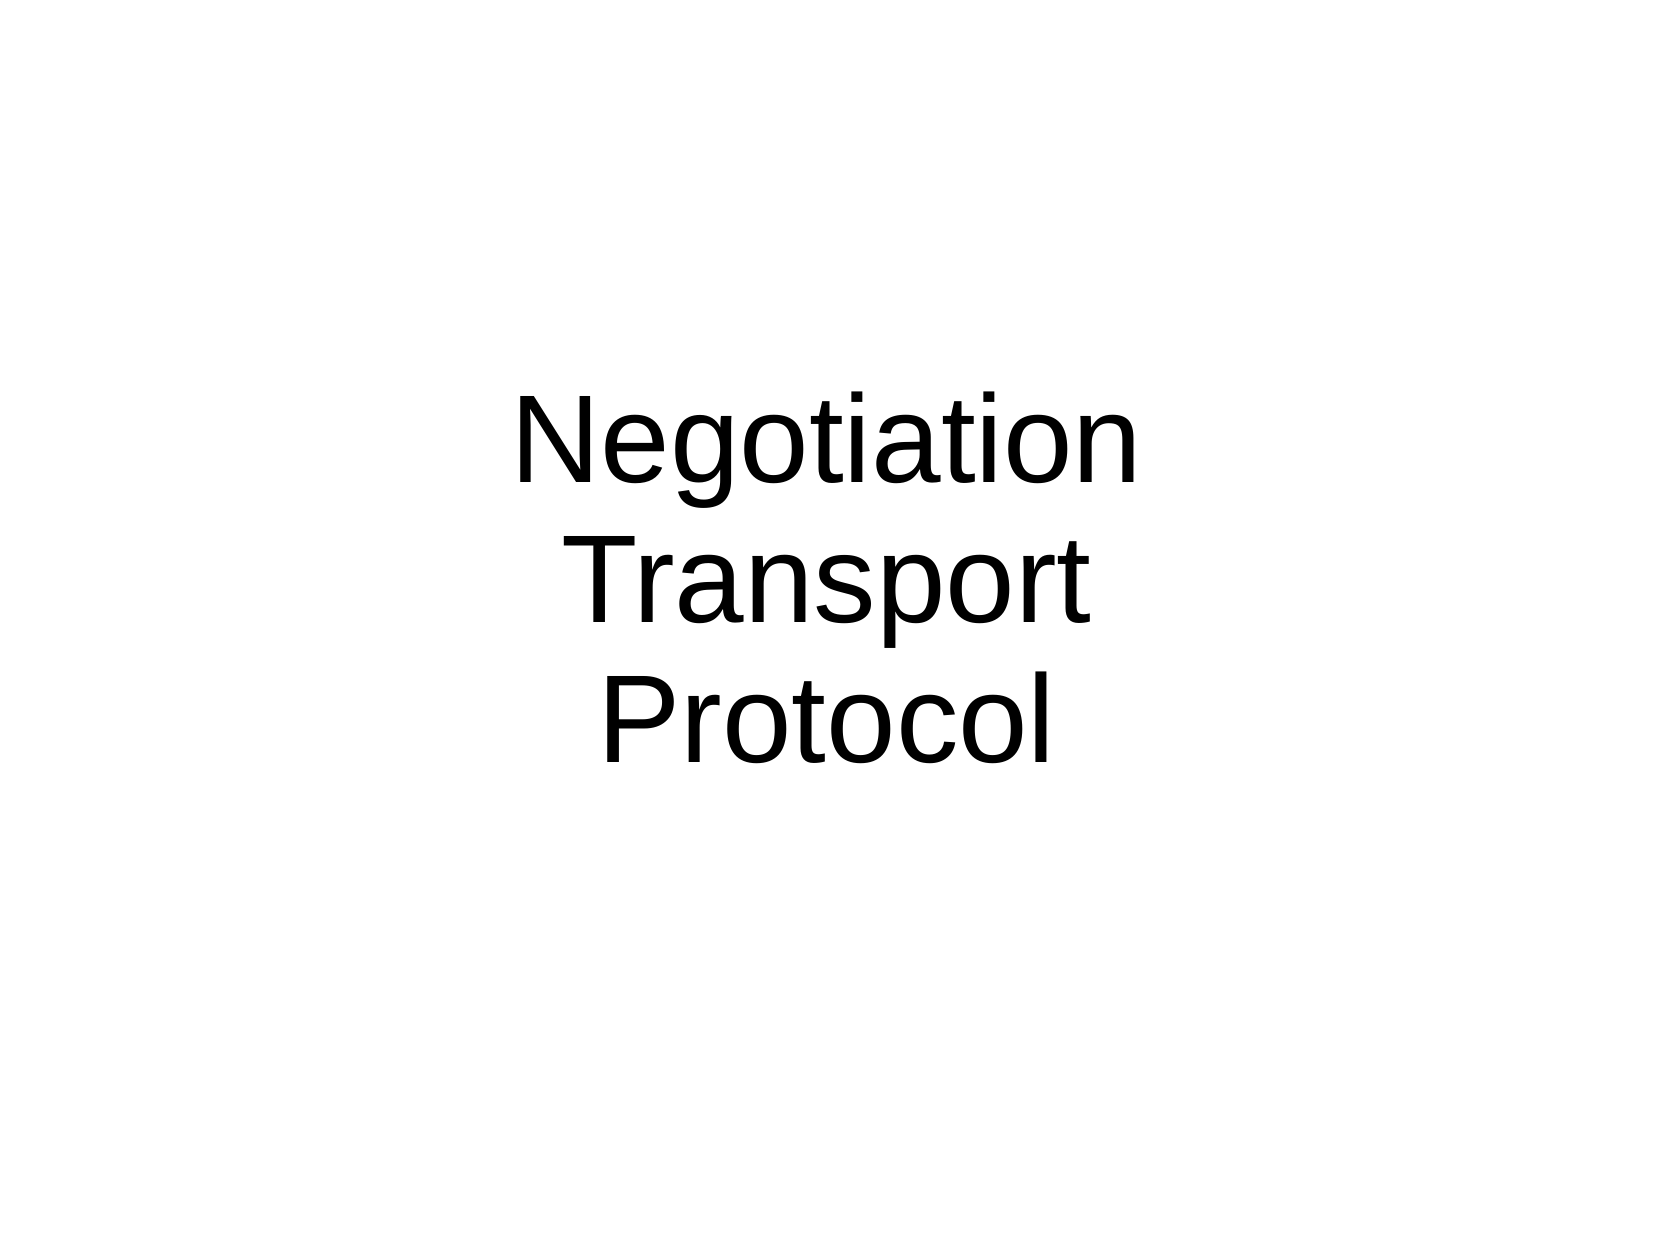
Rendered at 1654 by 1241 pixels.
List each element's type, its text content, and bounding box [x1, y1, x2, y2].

subtitle Negotiation Transport Protocol [82, 56, 1571, 1102]
